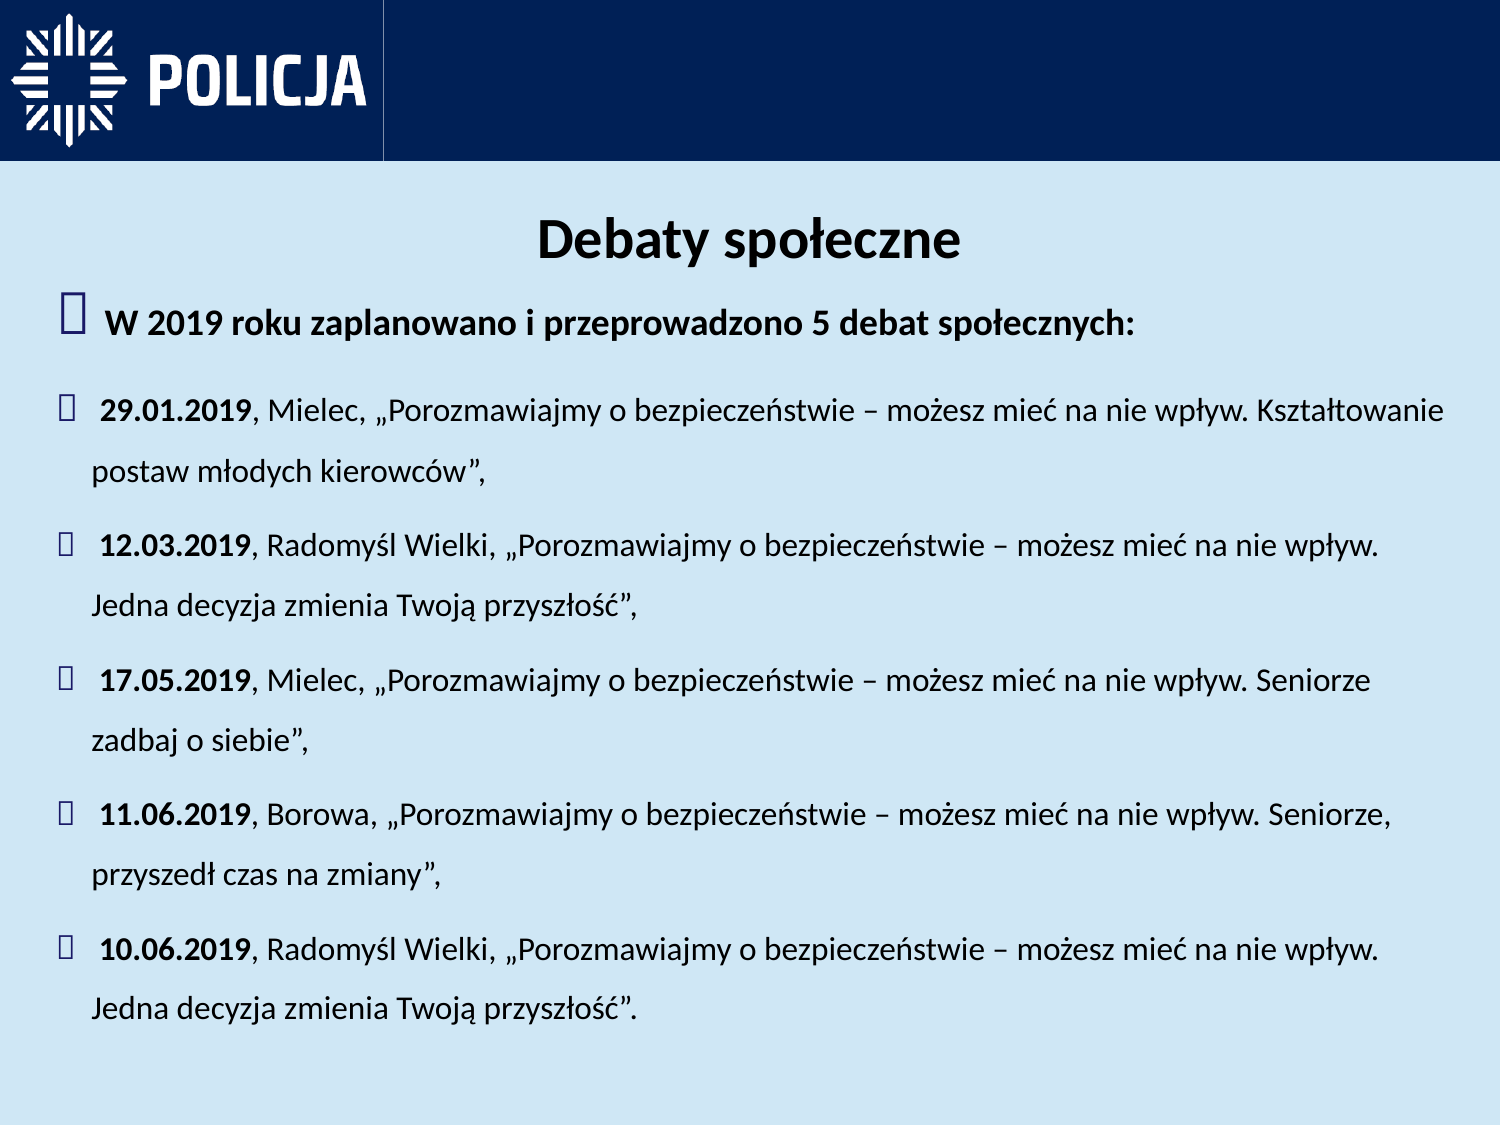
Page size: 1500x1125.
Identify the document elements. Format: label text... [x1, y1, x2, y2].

text_box [384, 0, 1500, 161]
text_box W 2019 roku zaplanowano i przeprowadzono 5 debat społecznych: 29.01.2019, Mielec, „Porozmawiajmy o bezpieczeństwie – możesz mieć na nie wpływ. Kształtowanie postaw młodych kierowców”, 12.03.2019, Radomyśl Wielki, „Porozmawiajmy o bezpieczeństwie – możesz mieć na nie wpływ. Jedna decyzja zmienia Twoją przyszłość”, 17.05.2019, Mielec, „Porozmawiajmy o bezpieczeństwie – możesz mieć na nie wpływ. Seniorze zadbaj o siebie”, 11.06.2019, Borowa, „Porozmawiajmy o bezpieczeństwie – możesz mieć na nie wpływ. Seniorze, przyszedł czas na zmiany”, 10.06.2019, Radomyśl Wielki, „Porozmawiajmy o bezpieczeństwie – możesz mieć na nie wpływ. Jedna decyzja zmienia Twoją przyszłość”. [41, 269, 1471, 1124]
picture [0, 0, 384, 161]
text_box Debaty społeczne [74, 187, 1425, 223]
